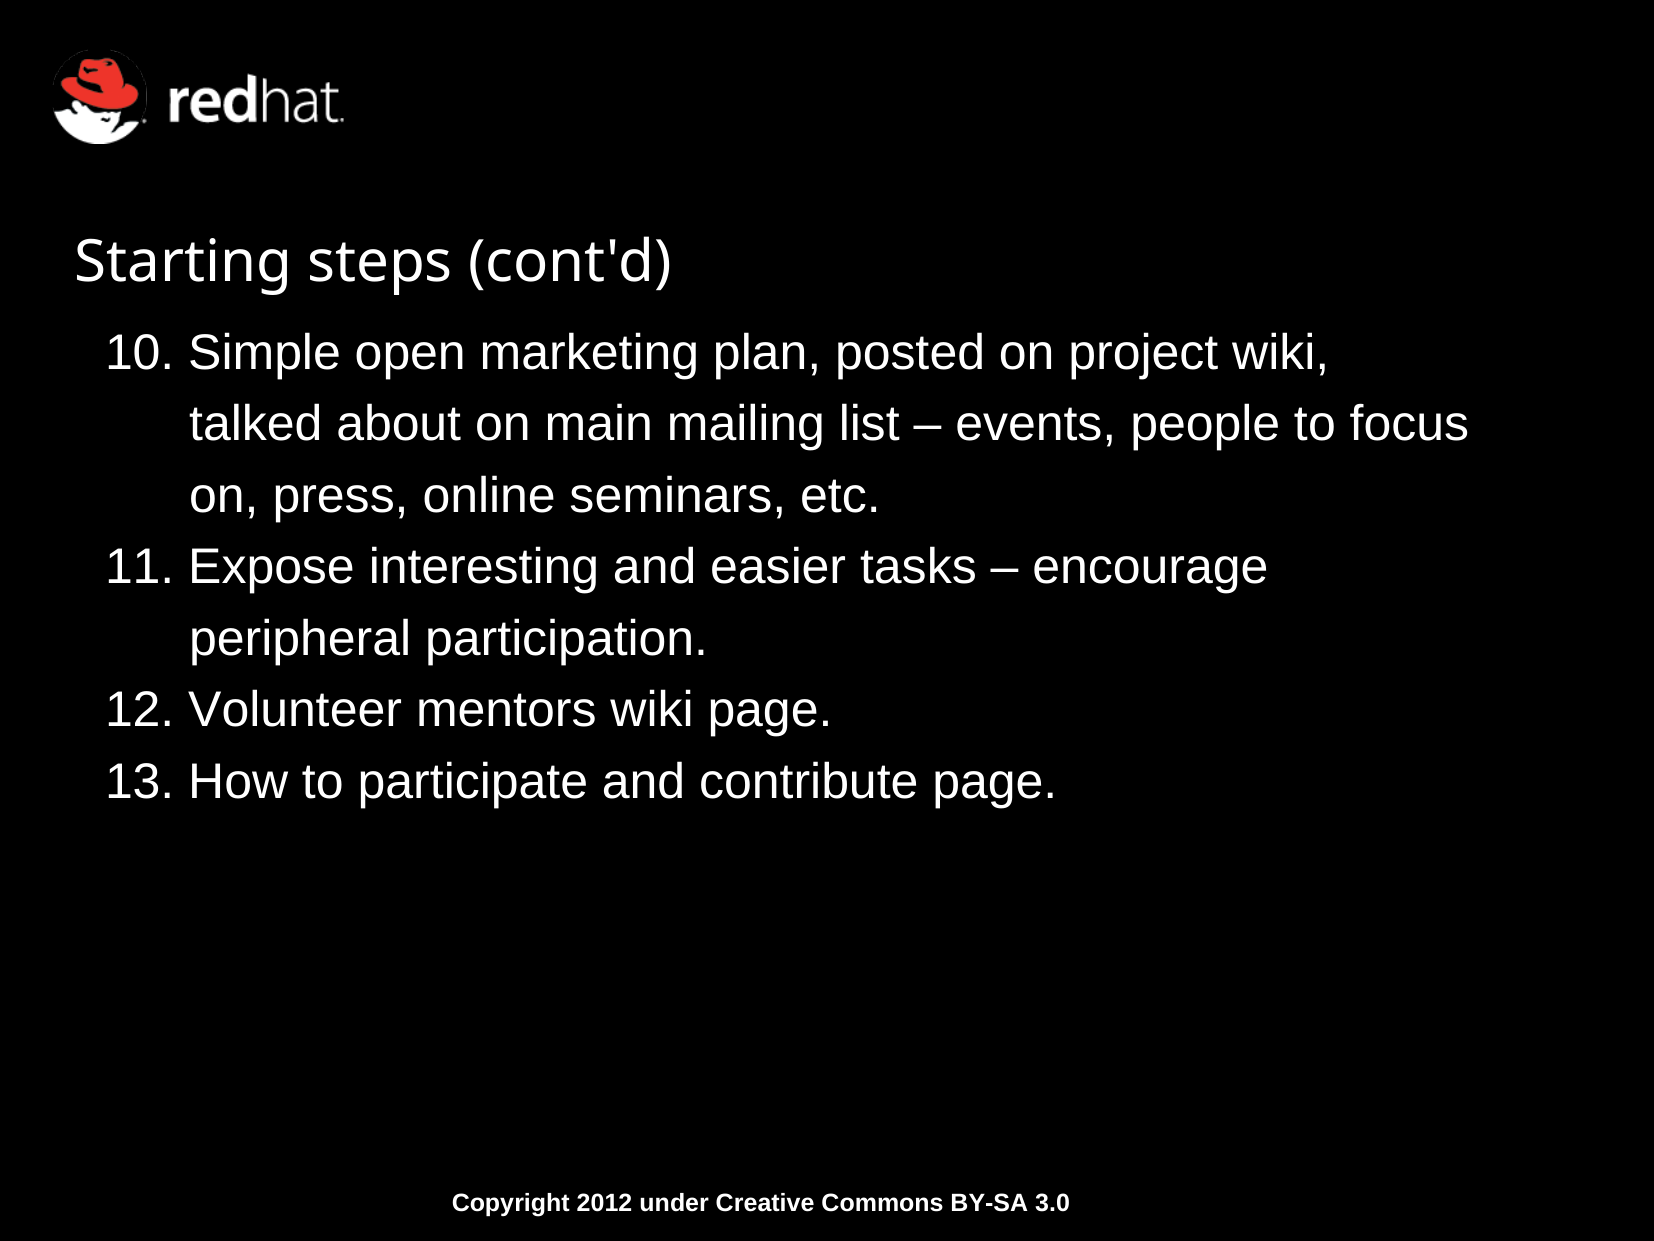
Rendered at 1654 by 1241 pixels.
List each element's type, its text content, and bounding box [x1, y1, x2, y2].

picture [52, 49, 345, 144]
list 10. Simple open marketing plan, posted on project wiki, talked about on main mailing list – events, people to focus on, press, online seminars, etc. 11. Expose interesting and easier tasks – encourage peripheral participation. 12. Volunteer mentors wiki page. 13. How to participate and contribute page. [77, 324, 1500, 1186]
title Starting steps (cont'd) [74, 199, 1506, 318]
